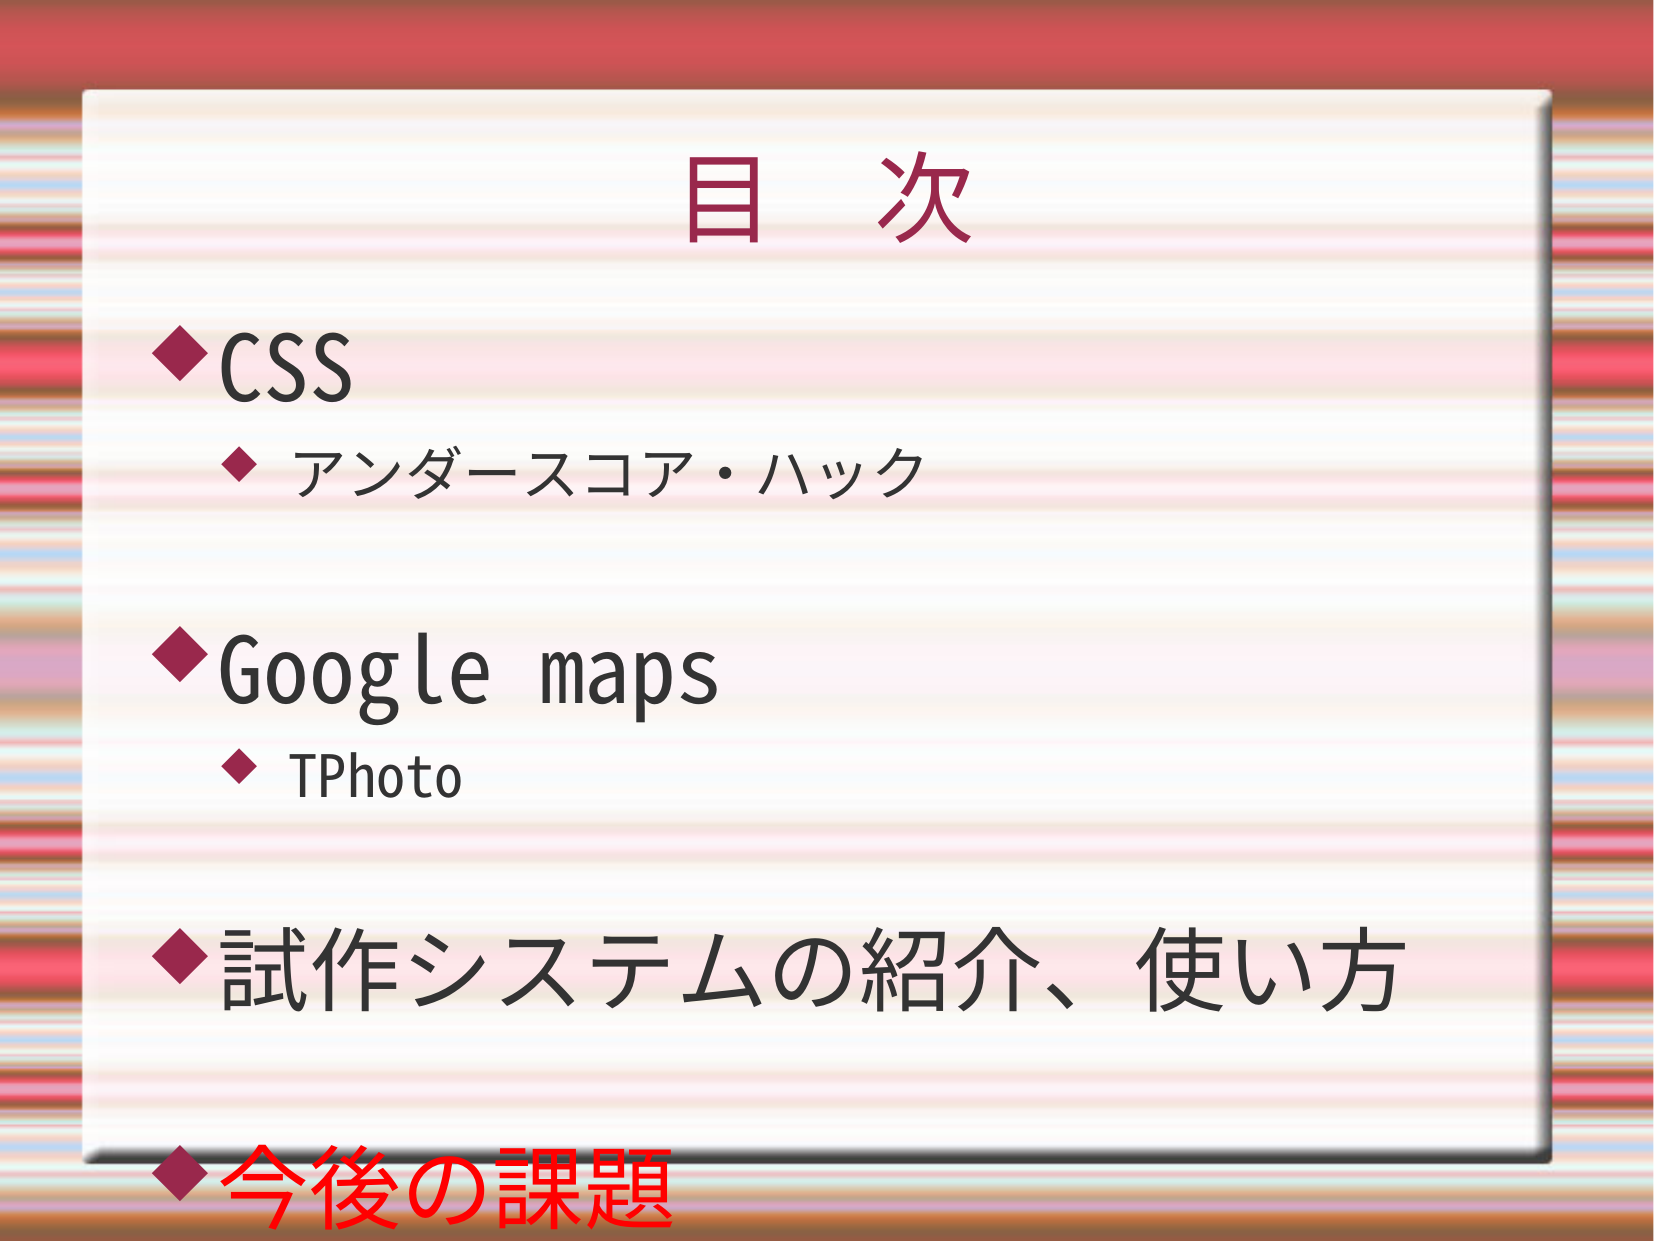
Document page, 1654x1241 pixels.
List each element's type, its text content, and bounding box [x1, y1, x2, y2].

picture [0, 0, 1654, 1241]
list CSS アンダースコア・ハック Google maps TPhoto 試作システムの紹介、使い方 今後の課題 [134, 295, 1516, 1133]
title 目 次 [118, 117, 1531, 266]
